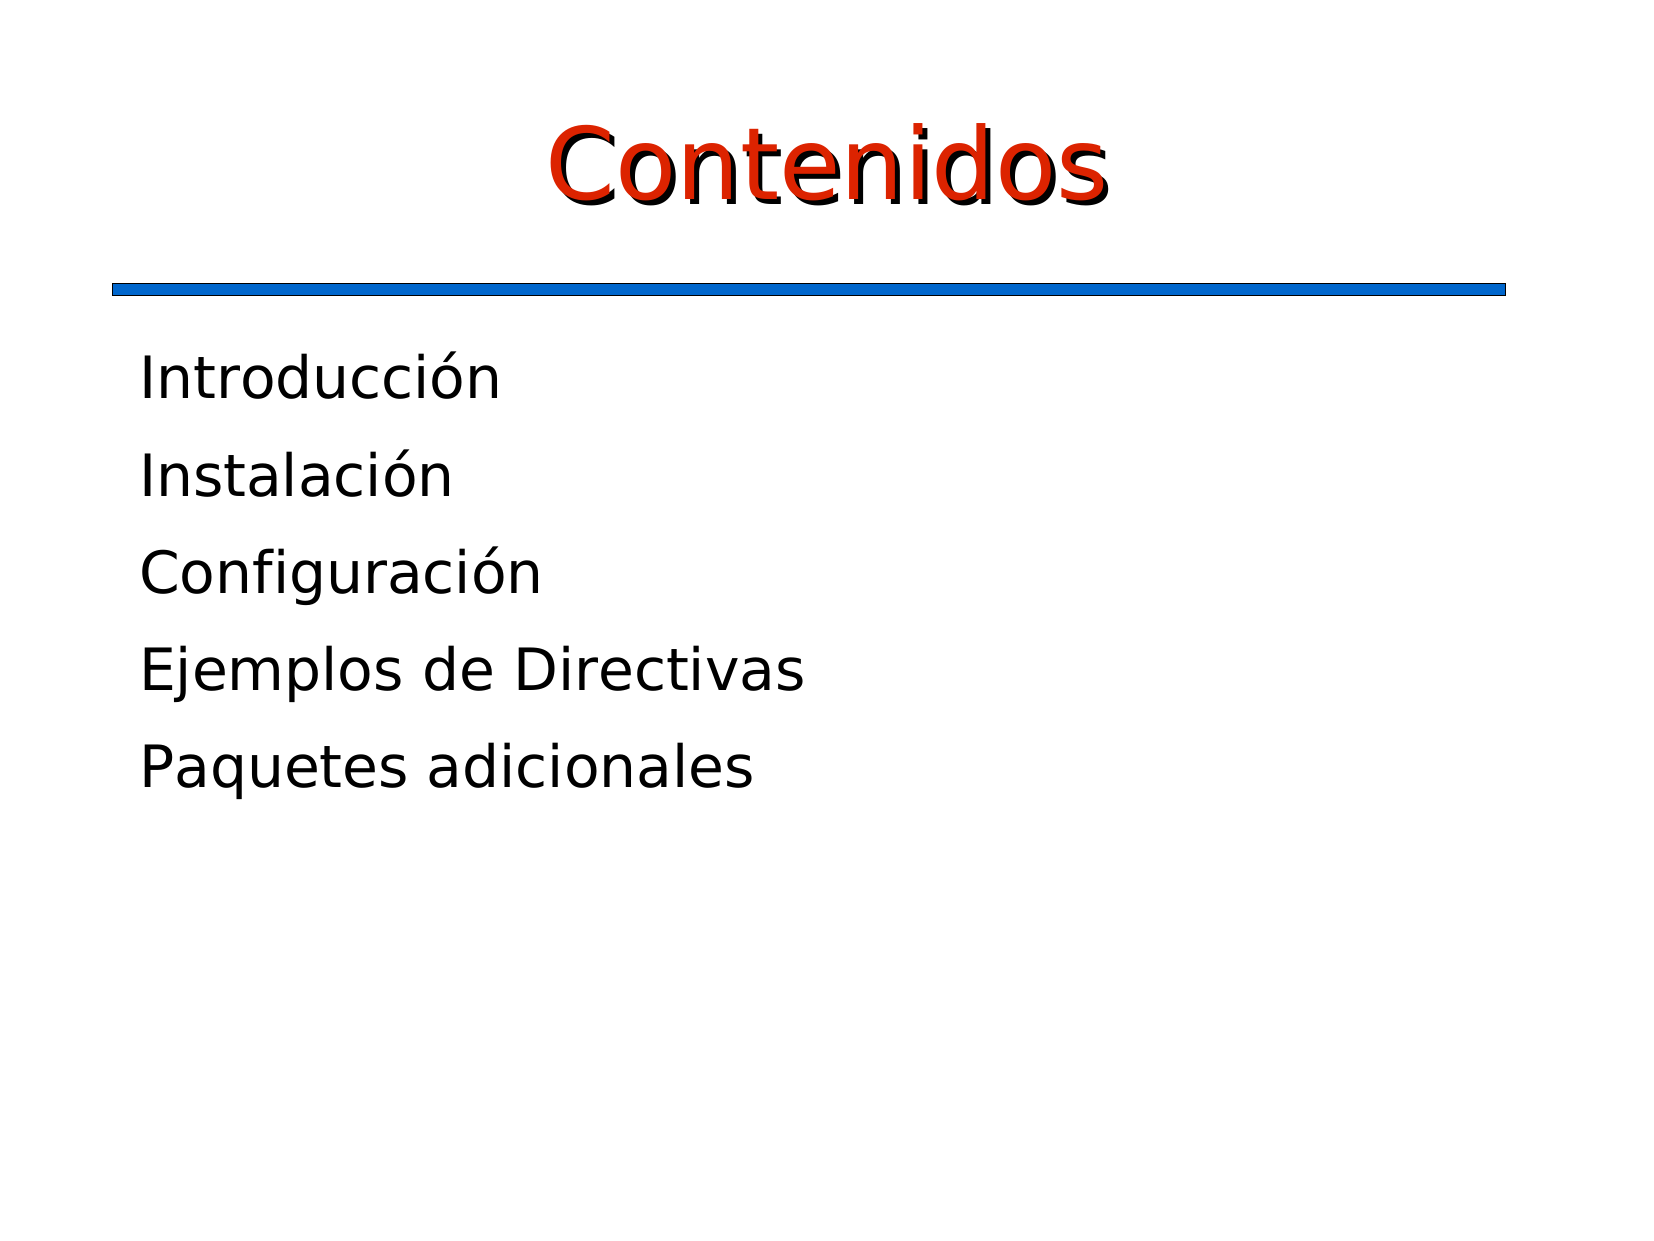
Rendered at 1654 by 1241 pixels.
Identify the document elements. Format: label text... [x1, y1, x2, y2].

list Introducción Instalación Configuración Ejemplos de Directivas Paquetes adicionales [121, 344, 1534, 1127]
title Contenidos [121, 61, 1534, 269]
